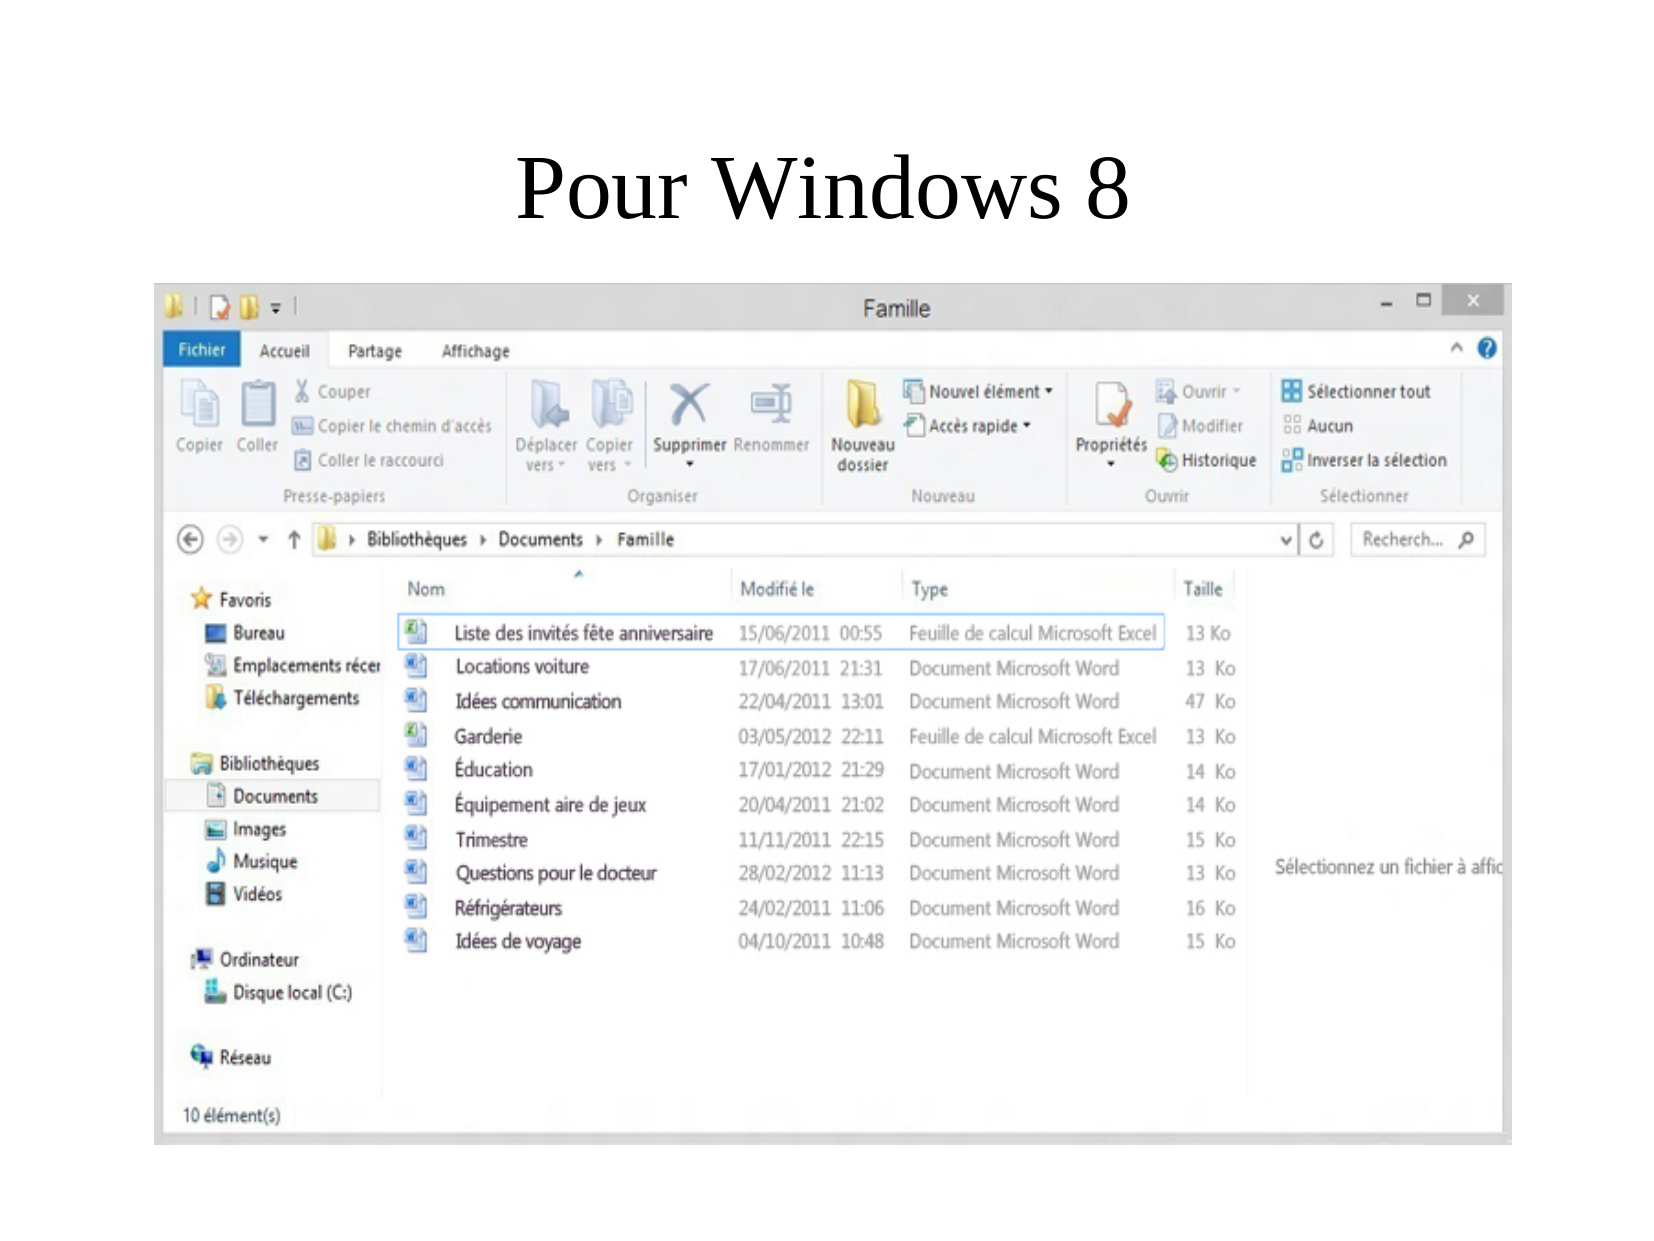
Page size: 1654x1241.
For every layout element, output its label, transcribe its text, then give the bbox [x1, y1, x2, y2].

picture [154, 283, 1512, 1145]
title Pour Windows 8 [121, 100, 1527, 309]
